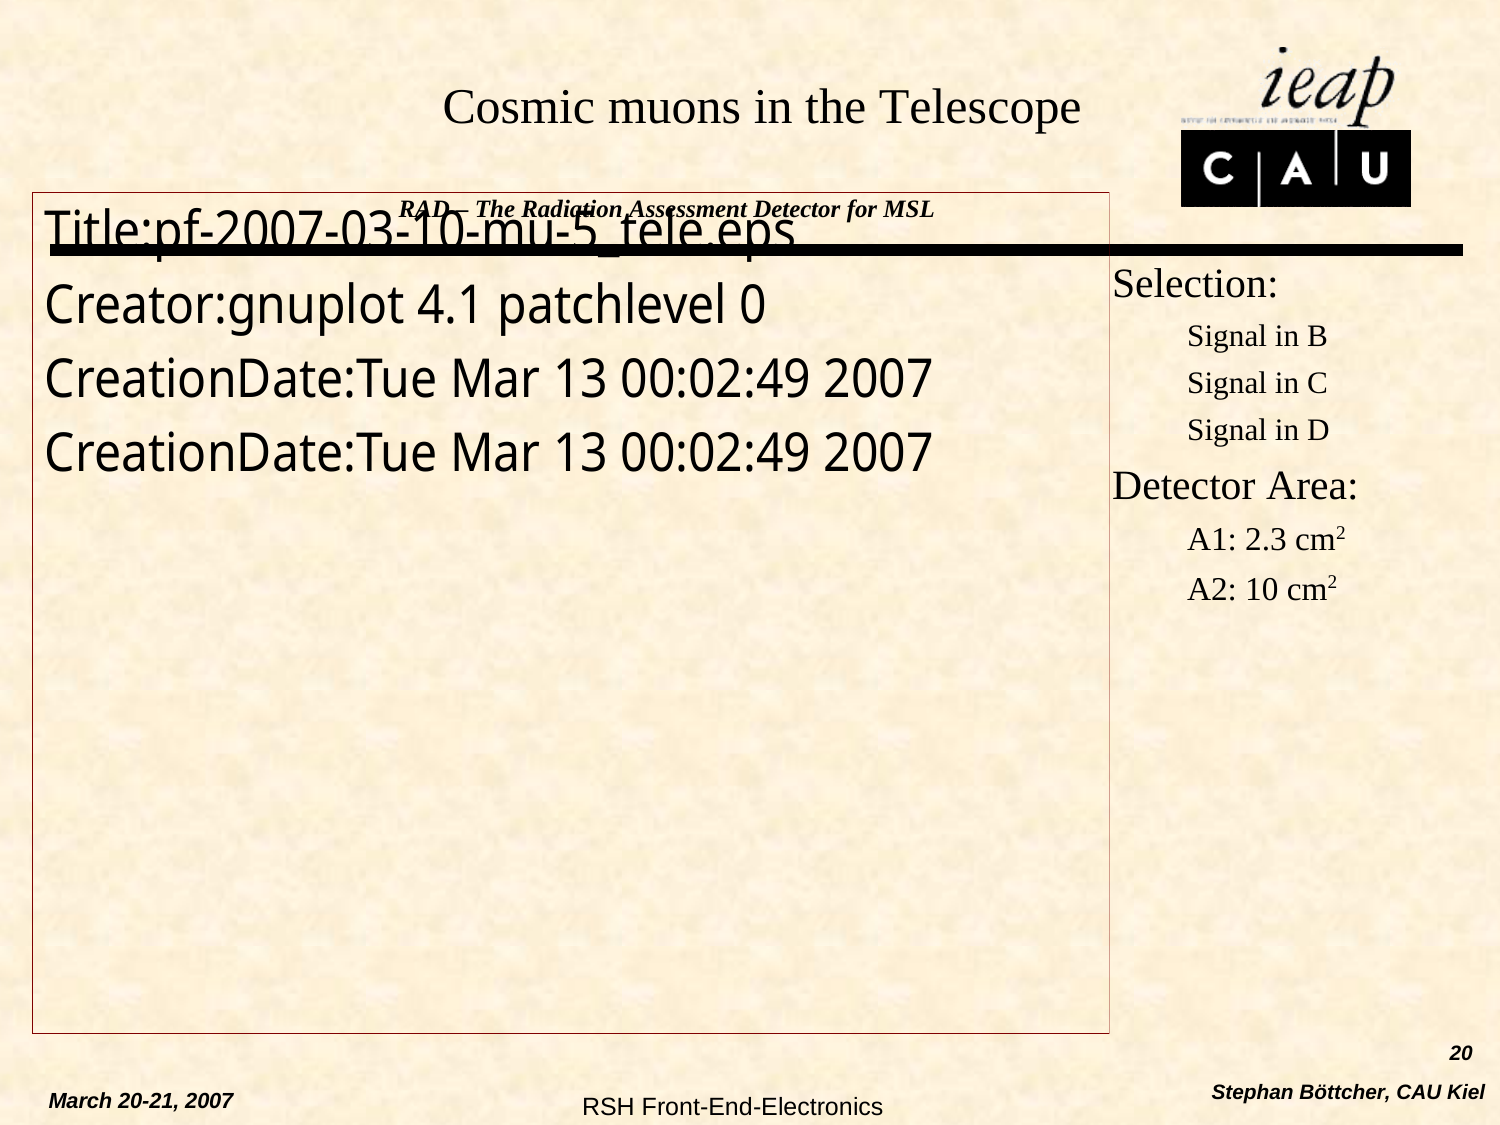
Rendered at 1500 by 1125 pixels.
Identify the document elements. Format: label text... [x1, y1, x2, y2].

title Cosmic muons in the Telescope [299, 8, 1225, 205]
picture [0, 0, 1500, 1125]
list Selection: Signal in B Signal in C Signal in D Detector Area: A1: 2.3 cm2 A2: 10 cm2 [1112, 260, 1493, 989]
